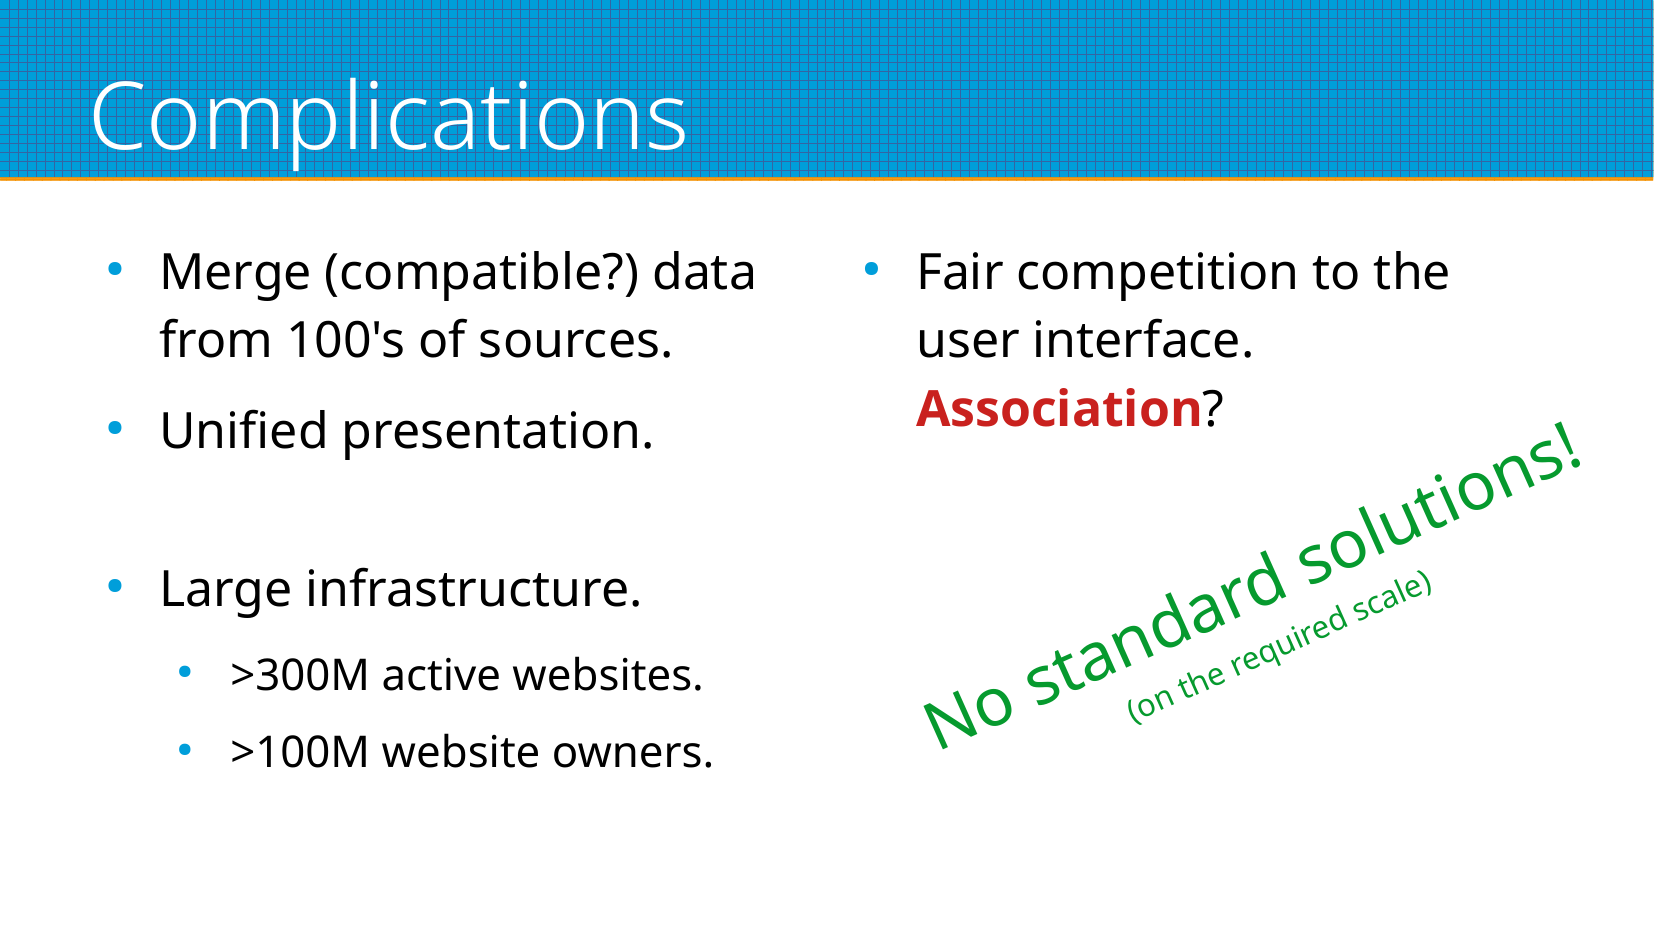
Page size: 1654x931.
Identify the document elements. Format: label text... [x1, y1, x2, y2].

text_box No standard solutions! (on the required scale) [902, 426, 1545, 813]
list Fair competition to the user interface. Association? [845, 236, 1566, 813]
list Merge (compatible?) data from 100's of sources. Unified presentation. Large infrastructure. >300M active websites. >100M website owners. [88, 236, 809, 813]
title Complications [88, 14, 1565, 178]
